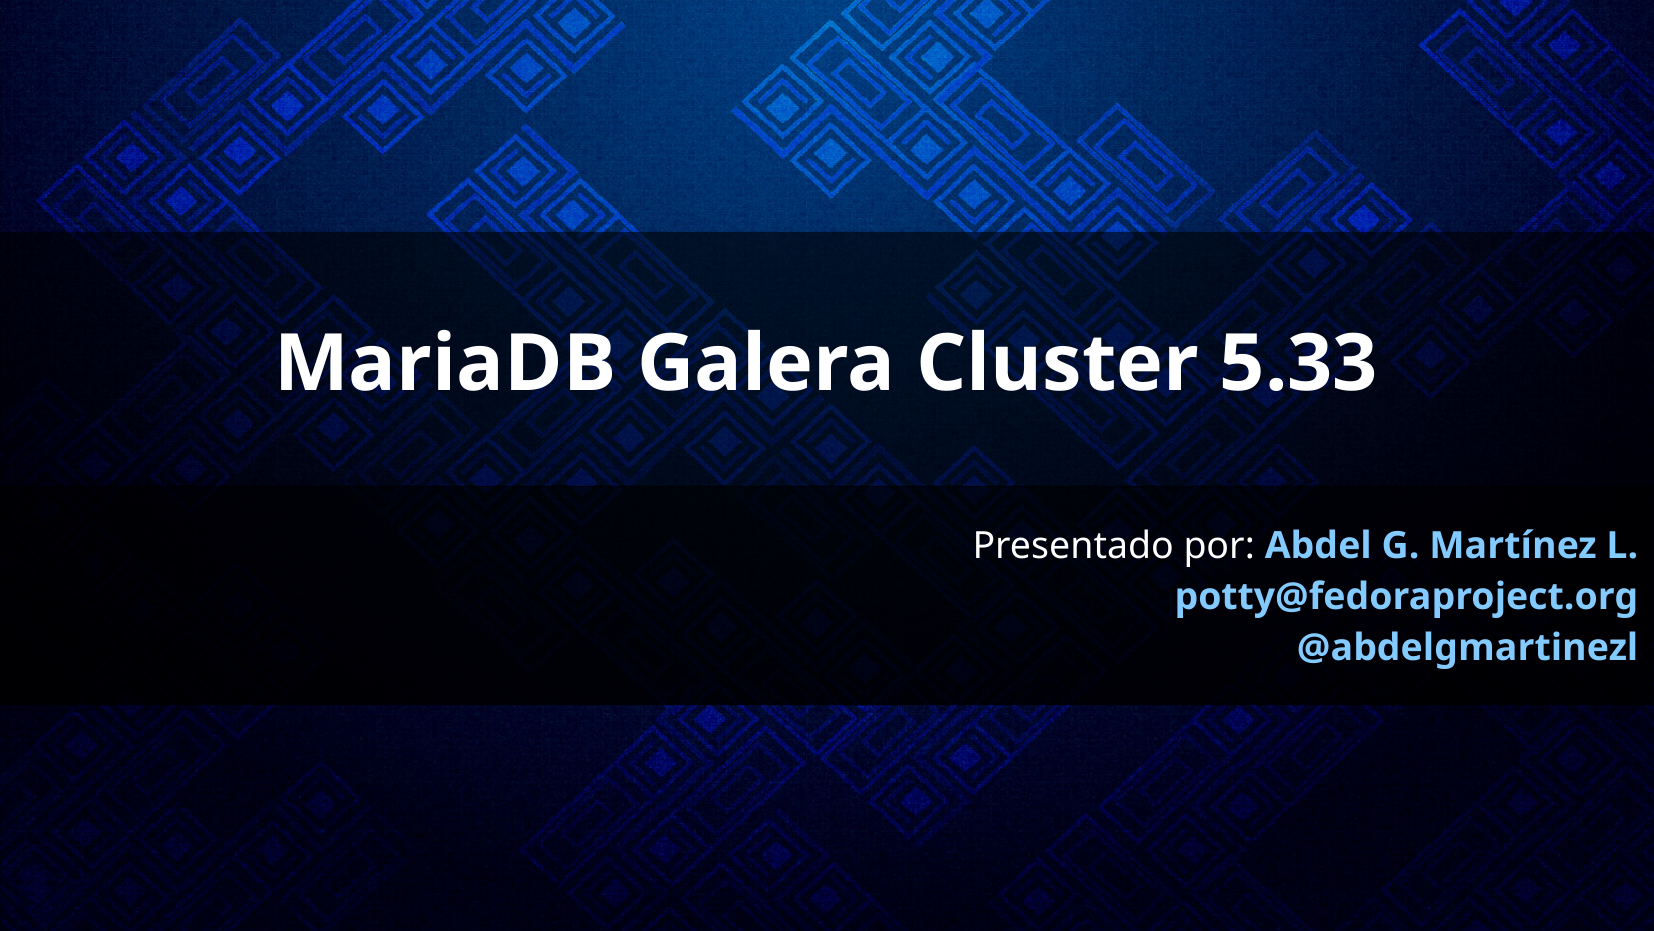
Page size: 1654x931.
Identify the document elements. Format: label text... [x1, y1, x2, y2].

text_box MariaDB Galera Cluster 5.33 [0, 231, 1654, 485]
picture [0, 0, 1654, 231]
text_box Presentado por: Abdel G. Martínez L. potty@fedoraproject.org @abdelgmartinezl [0, 485, 1654, 706]
picture [0, 706, 1654, 931]
